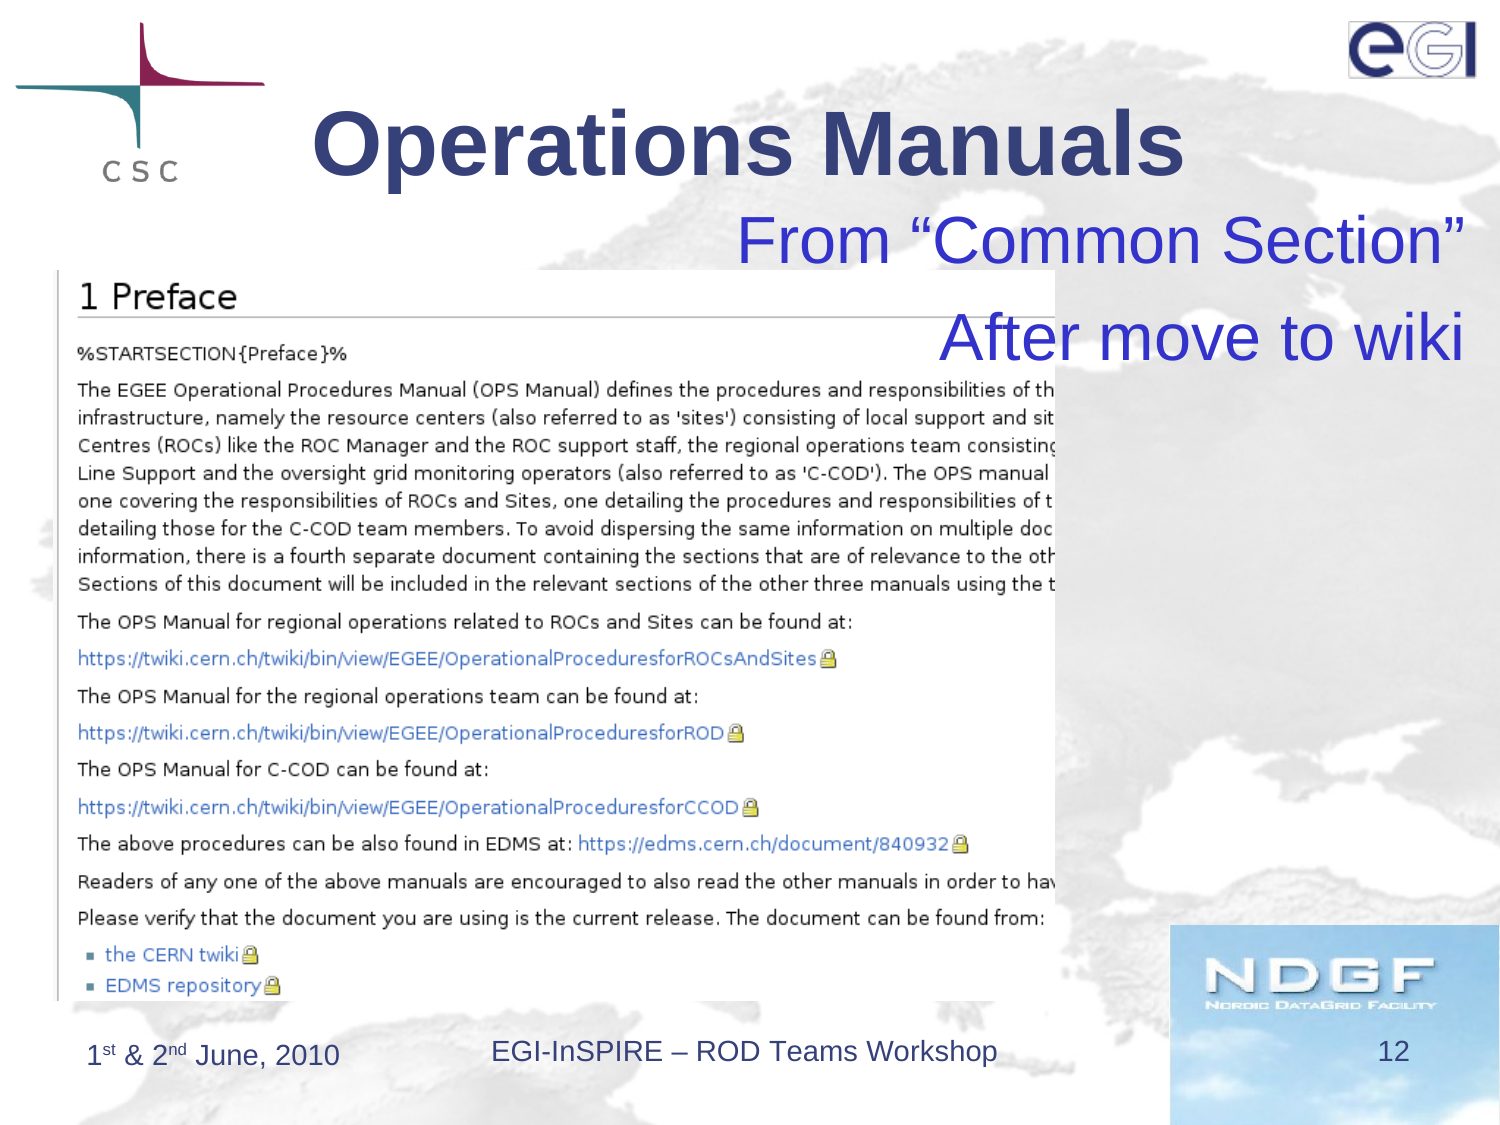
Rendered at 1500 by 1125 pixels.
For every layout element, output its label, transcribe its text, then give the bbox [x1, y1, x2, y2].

picture [0, 0, 1500, 1125]
list From “Common Section” After move to wiki [626, 189, 1481, 423]
title Operations Manuals [75, 20, 1426, 257]
